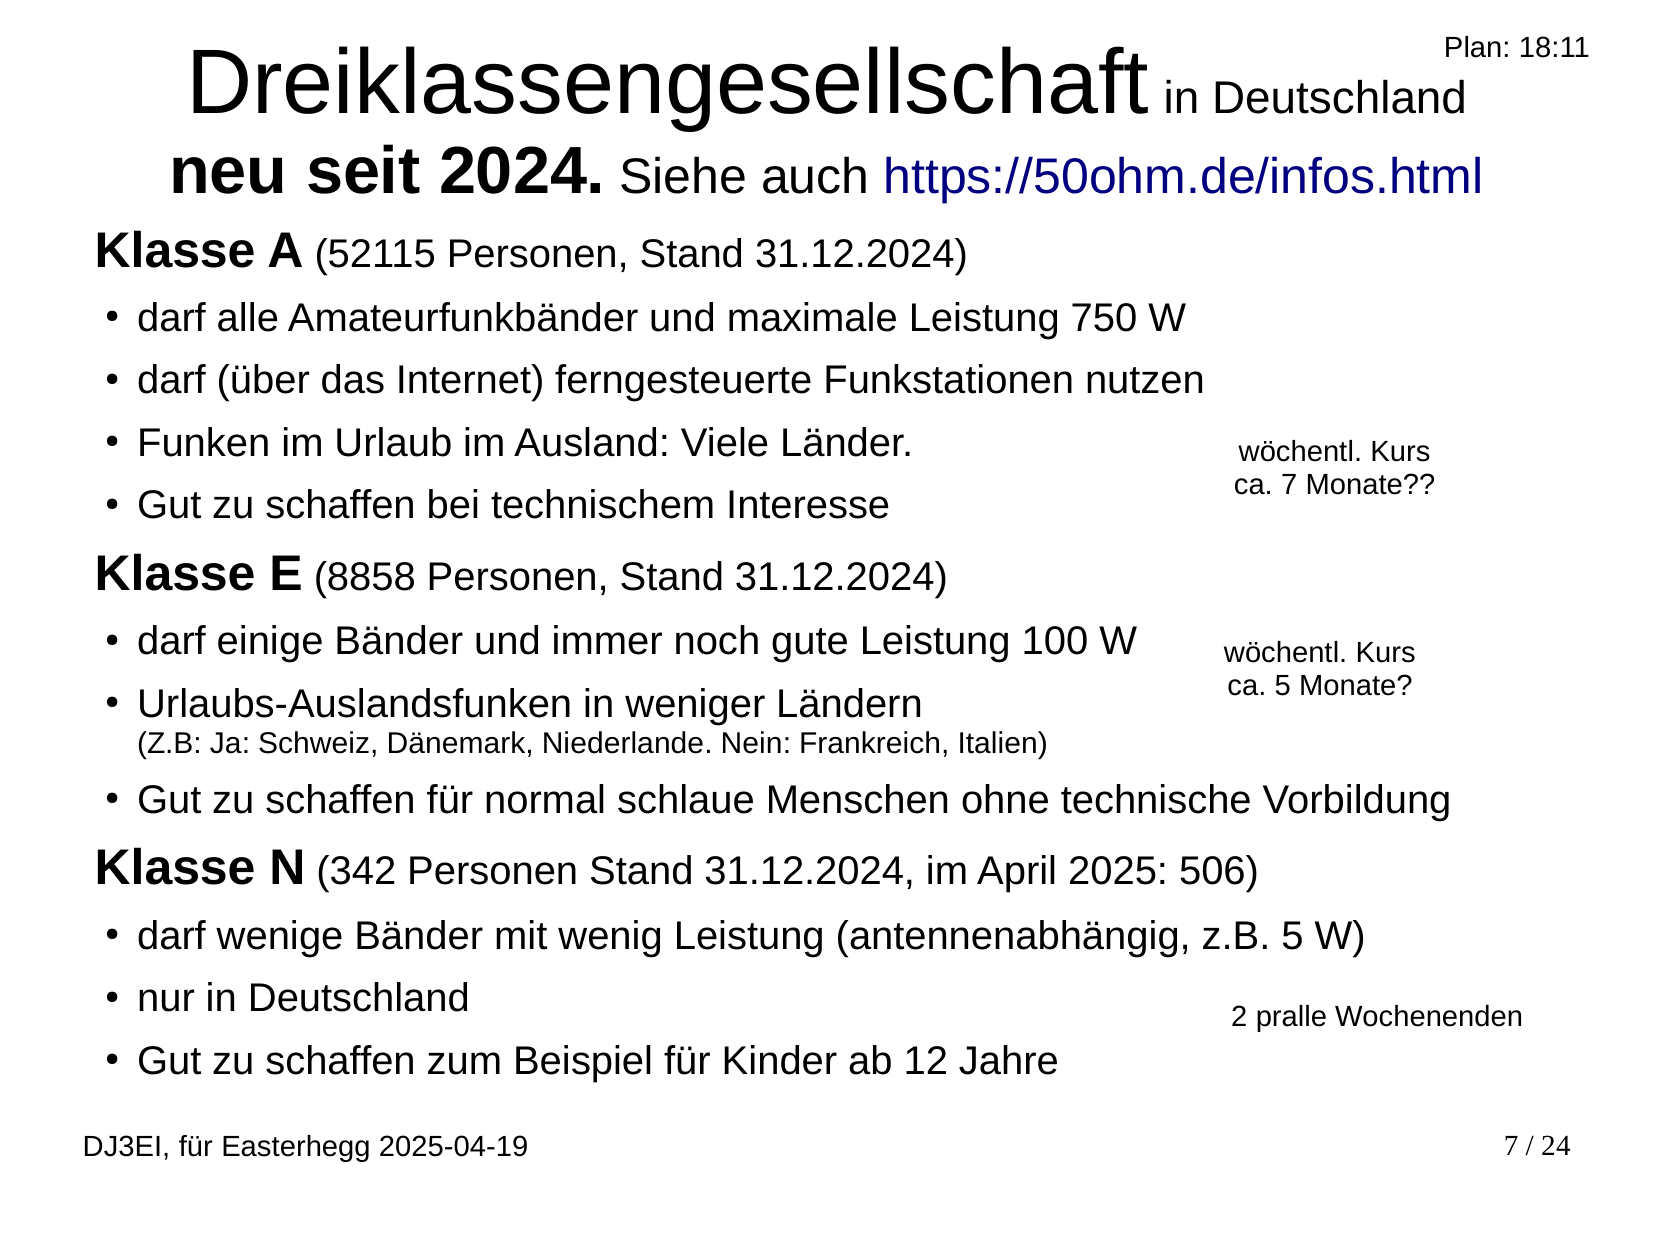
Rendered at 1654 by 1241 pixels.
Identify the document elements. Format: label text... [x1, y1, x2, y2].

text_box Plan: 18:11 [1429, 23, 1608, 71]
title Dreiklassengesellschaft in Deutschland neu seit 2024. Siehe auch https://50ohm.de/infos.html [82, 16, 1571, 222]
text_box wöchentl. Kurs ca. 7 Monate?? [1219, 427, 1451, 508]
list Klasse A (52115 Personen, Stand 31.12.2024) darf alle Amateurfunkbänder und maximale Leistung 750 W darf (über das Internet) ferngesteuerte Funkstationen nutzen Funken im Urlaub im Ausland: Viele Länder. Gut zu schaffen bei technischem Interesse Klasse E (8858 Personen, Stand 31.12.2024) darf einige Bänder und immer noch gute Leistung 100 W Urlaubs-Auslandsfunken in weniger Ländern (Z.B: Ja: Schweiz, Dänemark, Niederlande. Nein: Frankreich, Italien) Gut zu schaffen für normal schlaue Menschen ohne technische Vorbildung Klasse N (342 Personen Stand 31.12.2024, im April 2025: 506) darf wenige Bänder mit wenig Leistung (antennenabhängig, z.B. 5 W) nur in Deutschland Gut zu schaffen zum Beispiel für Kinder ab 12 Jahre [94, 221, 1583, 1093]
text_box wöchentl. Kurs ca. 5 Monate? [1209, 628, 1432, 709]
text_box 2 pralle Wochenenden [1216, 992, 1539, 1040]
